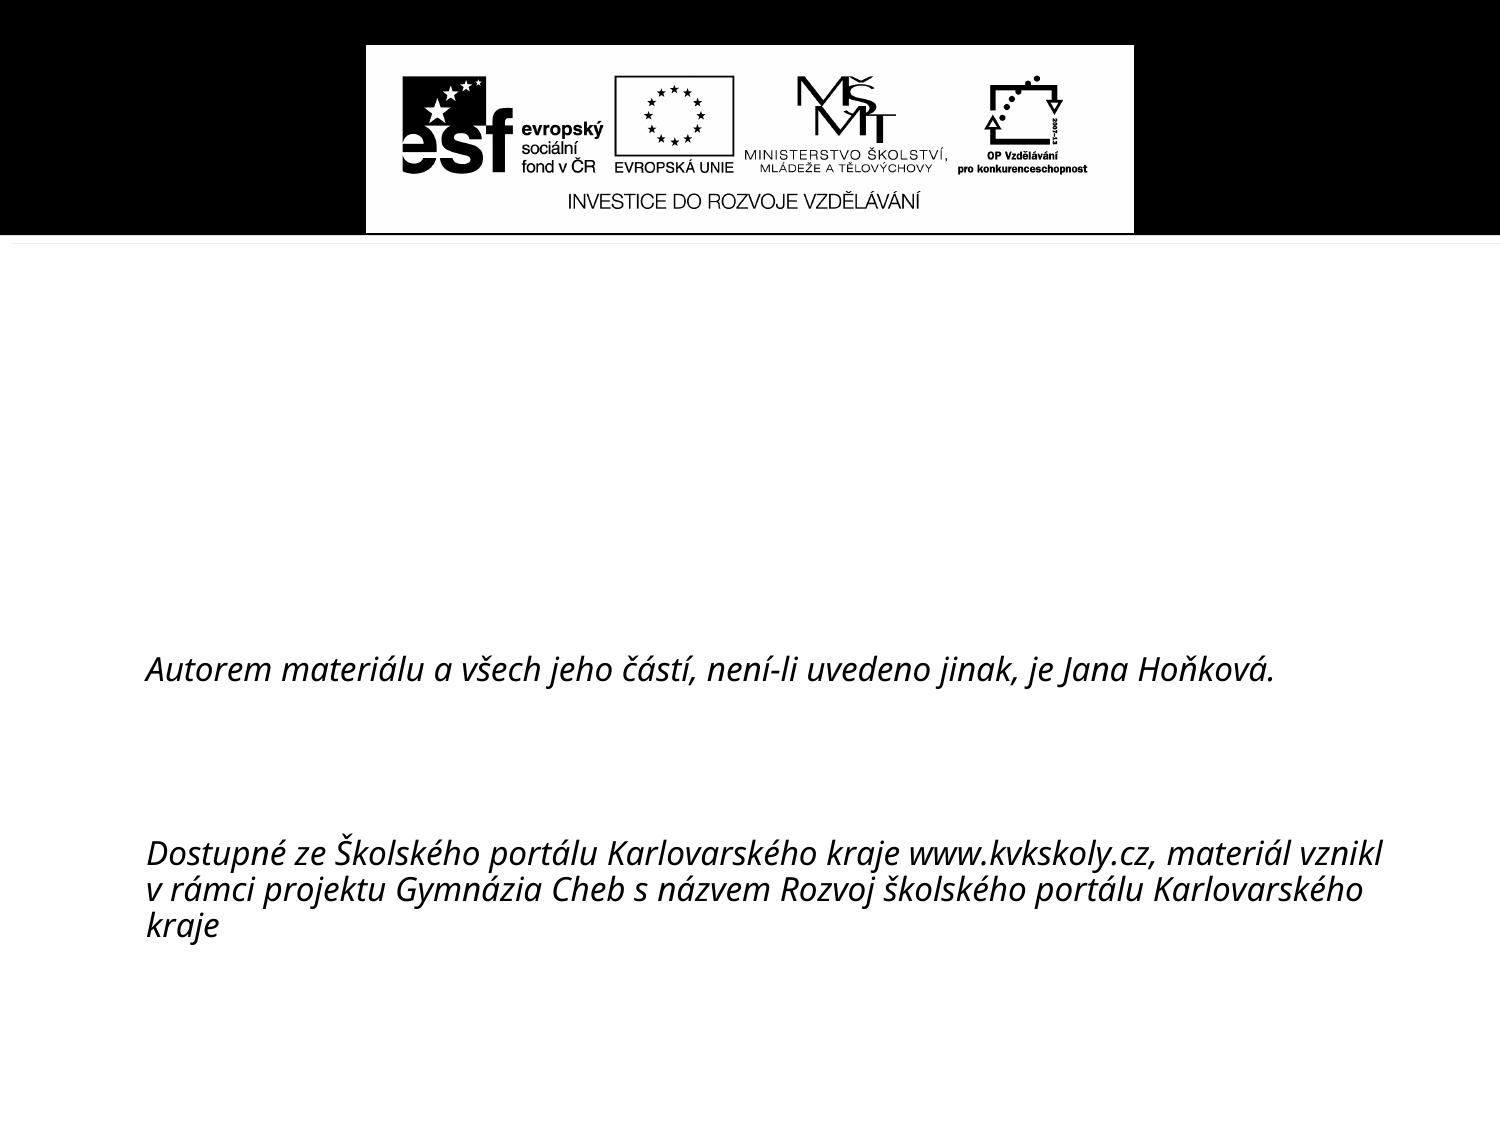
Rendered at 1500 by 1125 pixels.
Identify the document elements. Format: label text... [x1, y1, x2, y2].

picture [366, 45, 1134, 233]
list Autorem materiálu a všech jeho částí, není-li uvedeno jinak, je Jana Hoňková. Dostupné ze Školského portálu Karlovarského kraje www.kvkskoly.cz, materiál vznikl v rámci projektu Gymnázia Cheb s názvem Rozvoj školského portálu Karlovarského kraje [75, 262, 1426, 1006]
